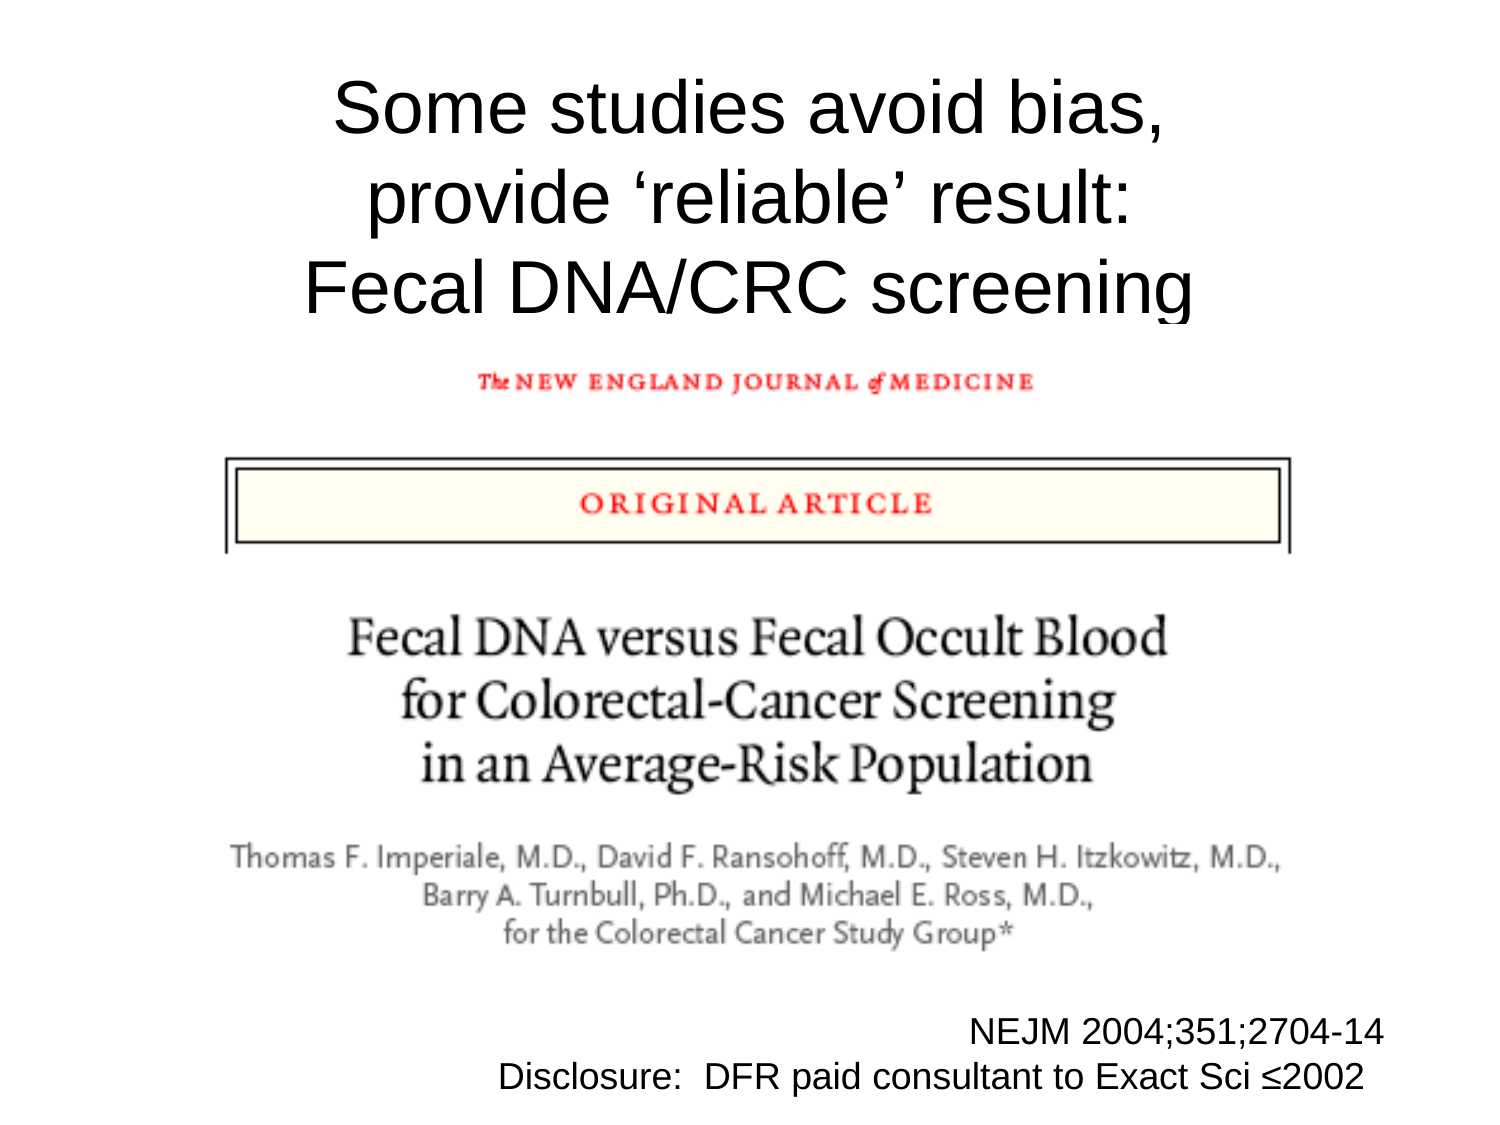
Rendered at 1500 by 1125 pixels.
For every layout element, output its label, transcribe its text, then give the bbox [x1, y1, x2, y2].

title Some studies avoid bias, provide ‘reliable’ result: Fecal DNA/CRC screening [112, 51, 1388, 324]
text_box NEJM 2004;351;2704-14 Disclosure: DFR paid consultant to Exact Sci ≤2002 [483, 999, 1400, 1106]
text_box [112, 324, 1388, 1001]
